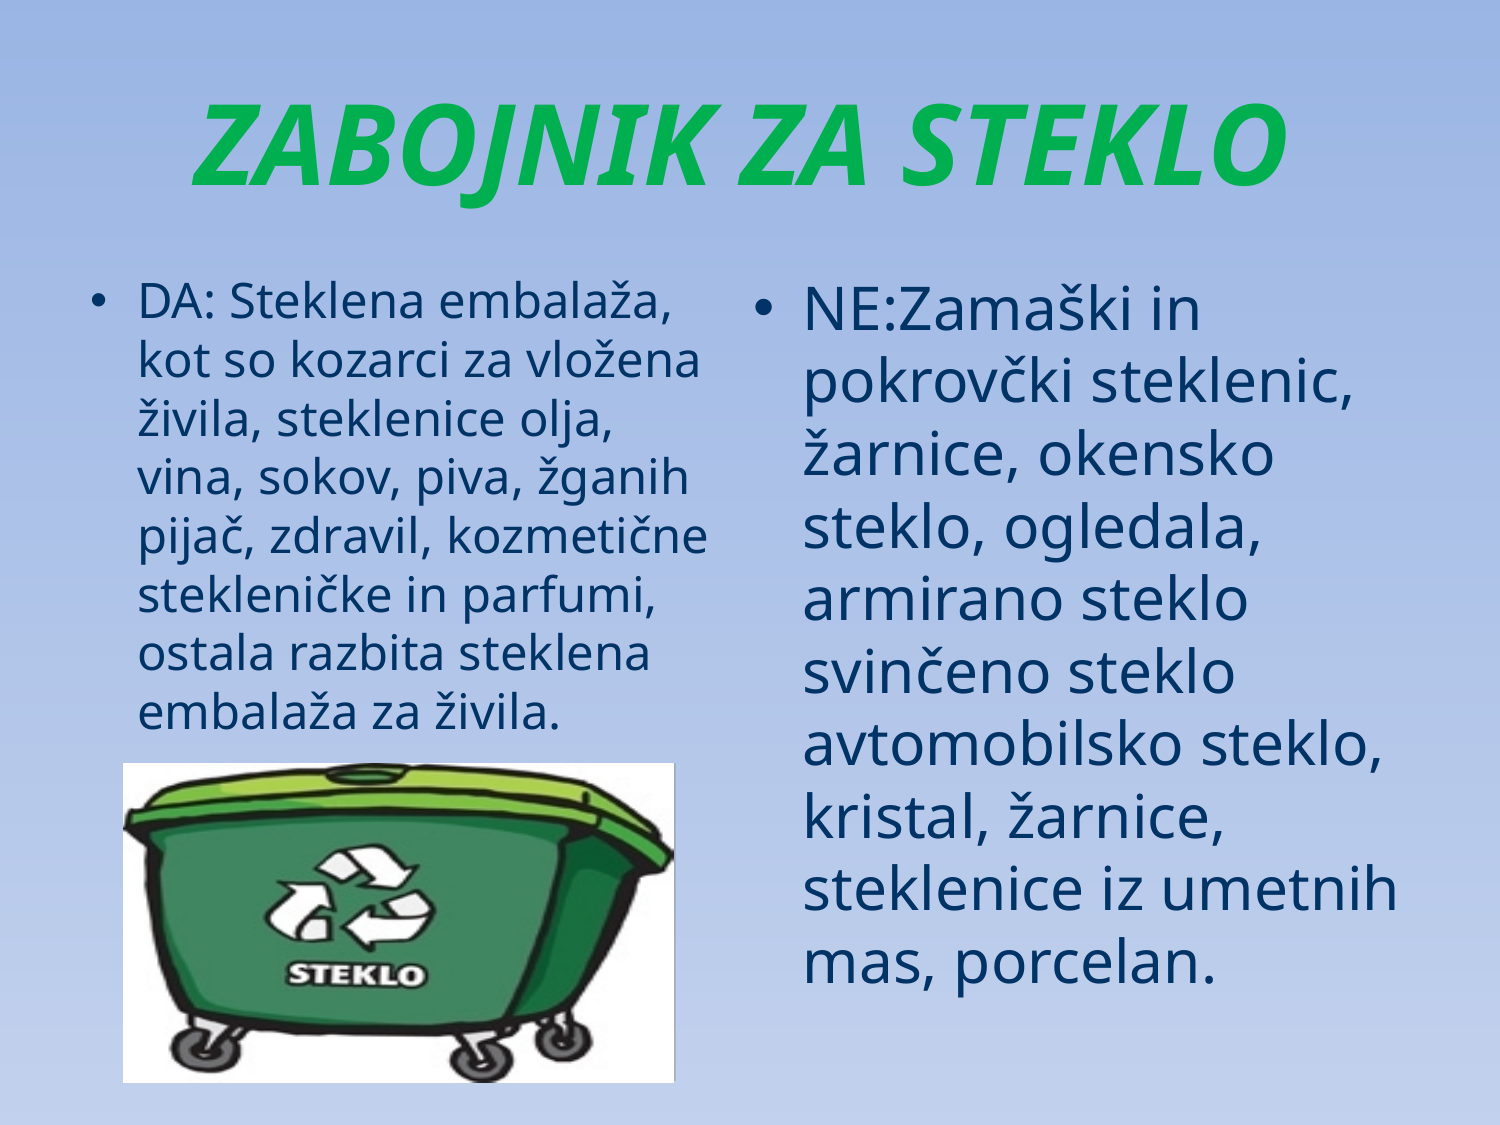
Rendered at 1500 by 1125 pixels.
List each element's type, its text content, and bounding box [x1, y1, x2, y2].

list DA: Steklena embalaža, kot so kozarci za vložena živila, steklenice olja, vina, sokov, piva, žganih pijač, zdravil, kozmetične stekleničke in parfumi, ostala razbita steklena embalaža za živila. [75, 262, 738, 823]
title ZABOJNIK ZA STEKLO [67, 46, 1418, 234]
list NE:Zamaški in pokrovčki steklenic, žarnice, okensko steklo, ogledala, armirano steklo svinčeno steklo avtomobilsko steklo, kristal, žarnice, steklenice iz umetnih mas, porcelan. [738, 262, 1459, 1005]
picture [123, 763, 674, 1083]
